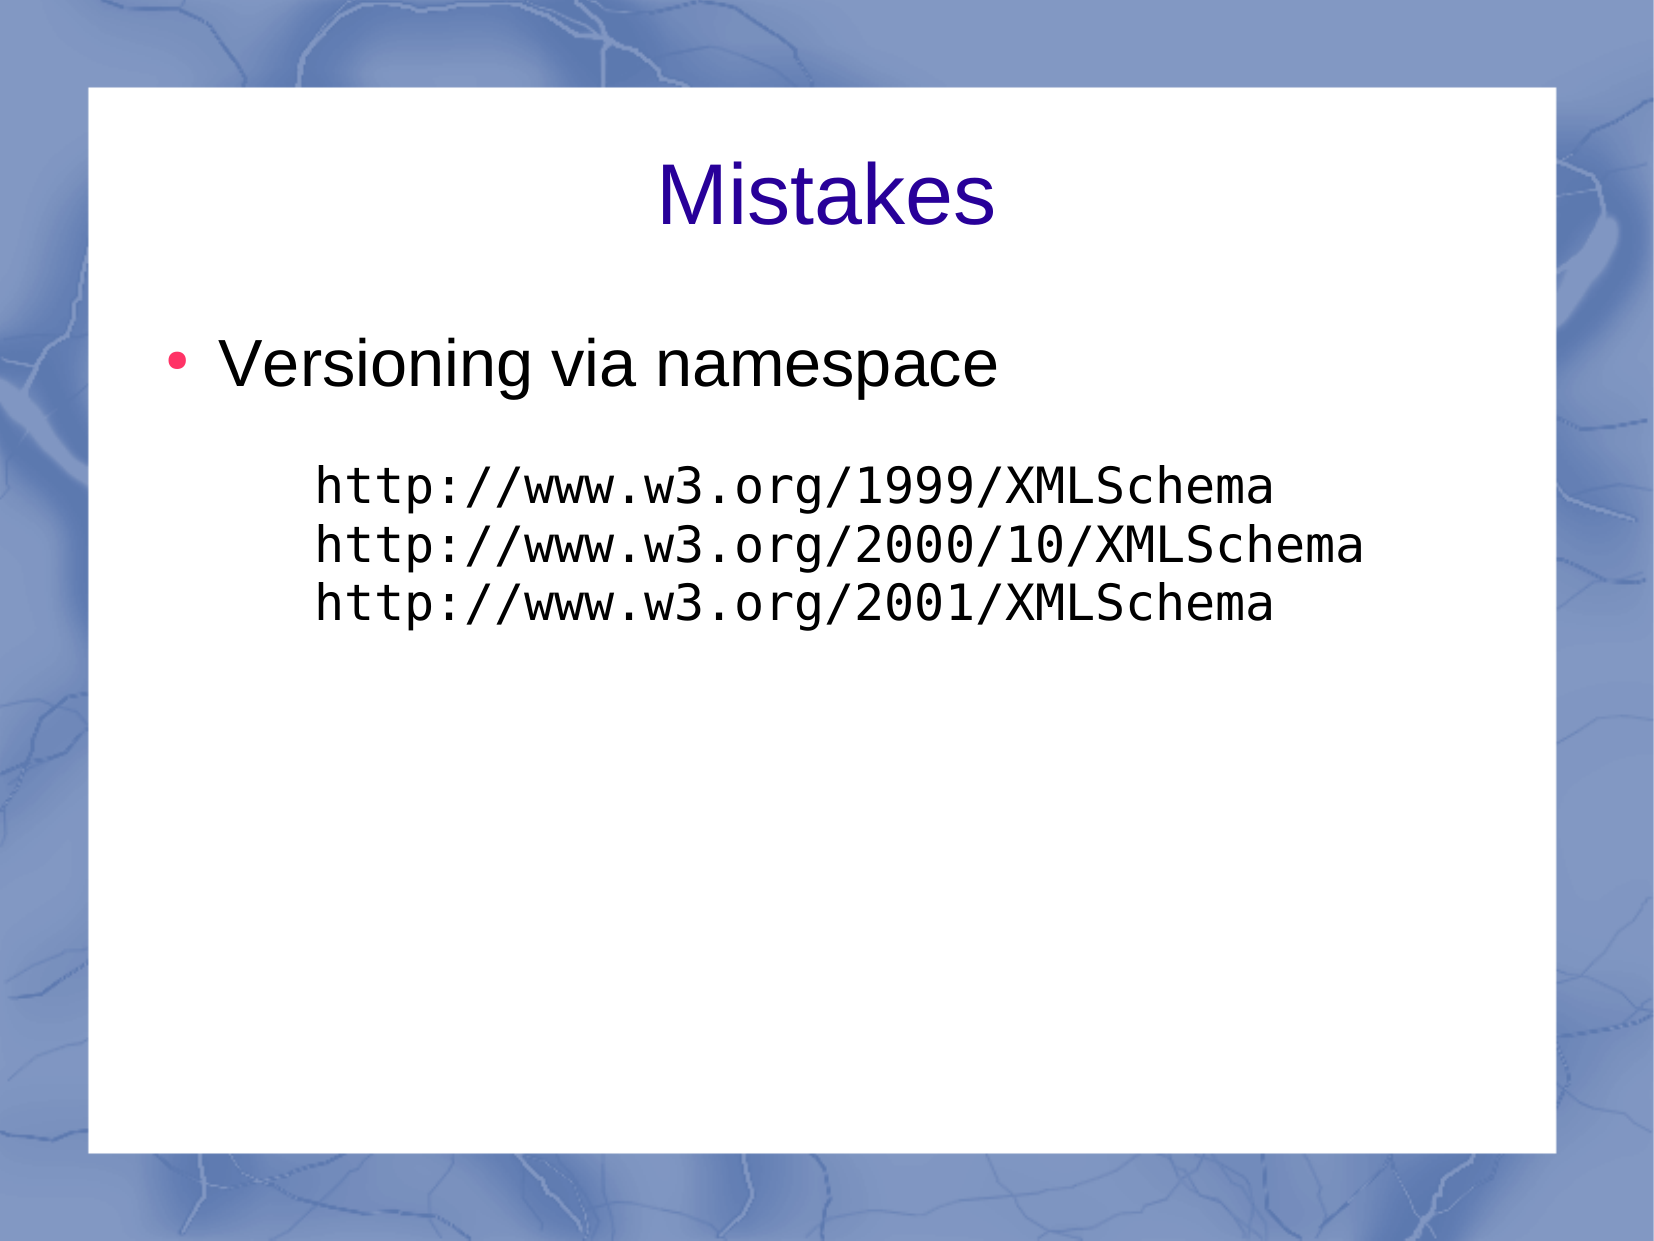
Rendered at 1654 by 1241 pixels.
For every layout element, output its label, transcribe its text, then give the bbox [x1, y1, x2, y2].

picture [0, 0, 1654, 1241]
list Versioning via namespace [147, 325, 1506, 1126]
text_box http://www.w3.org/1999/XMLSchema http://www.w3.org/2000/10/XMLSchema http://www.w3.org/2001/XMLSchema [300, 450, 1457, 640]
title Mistakes [118, 90, 1536, 298]
